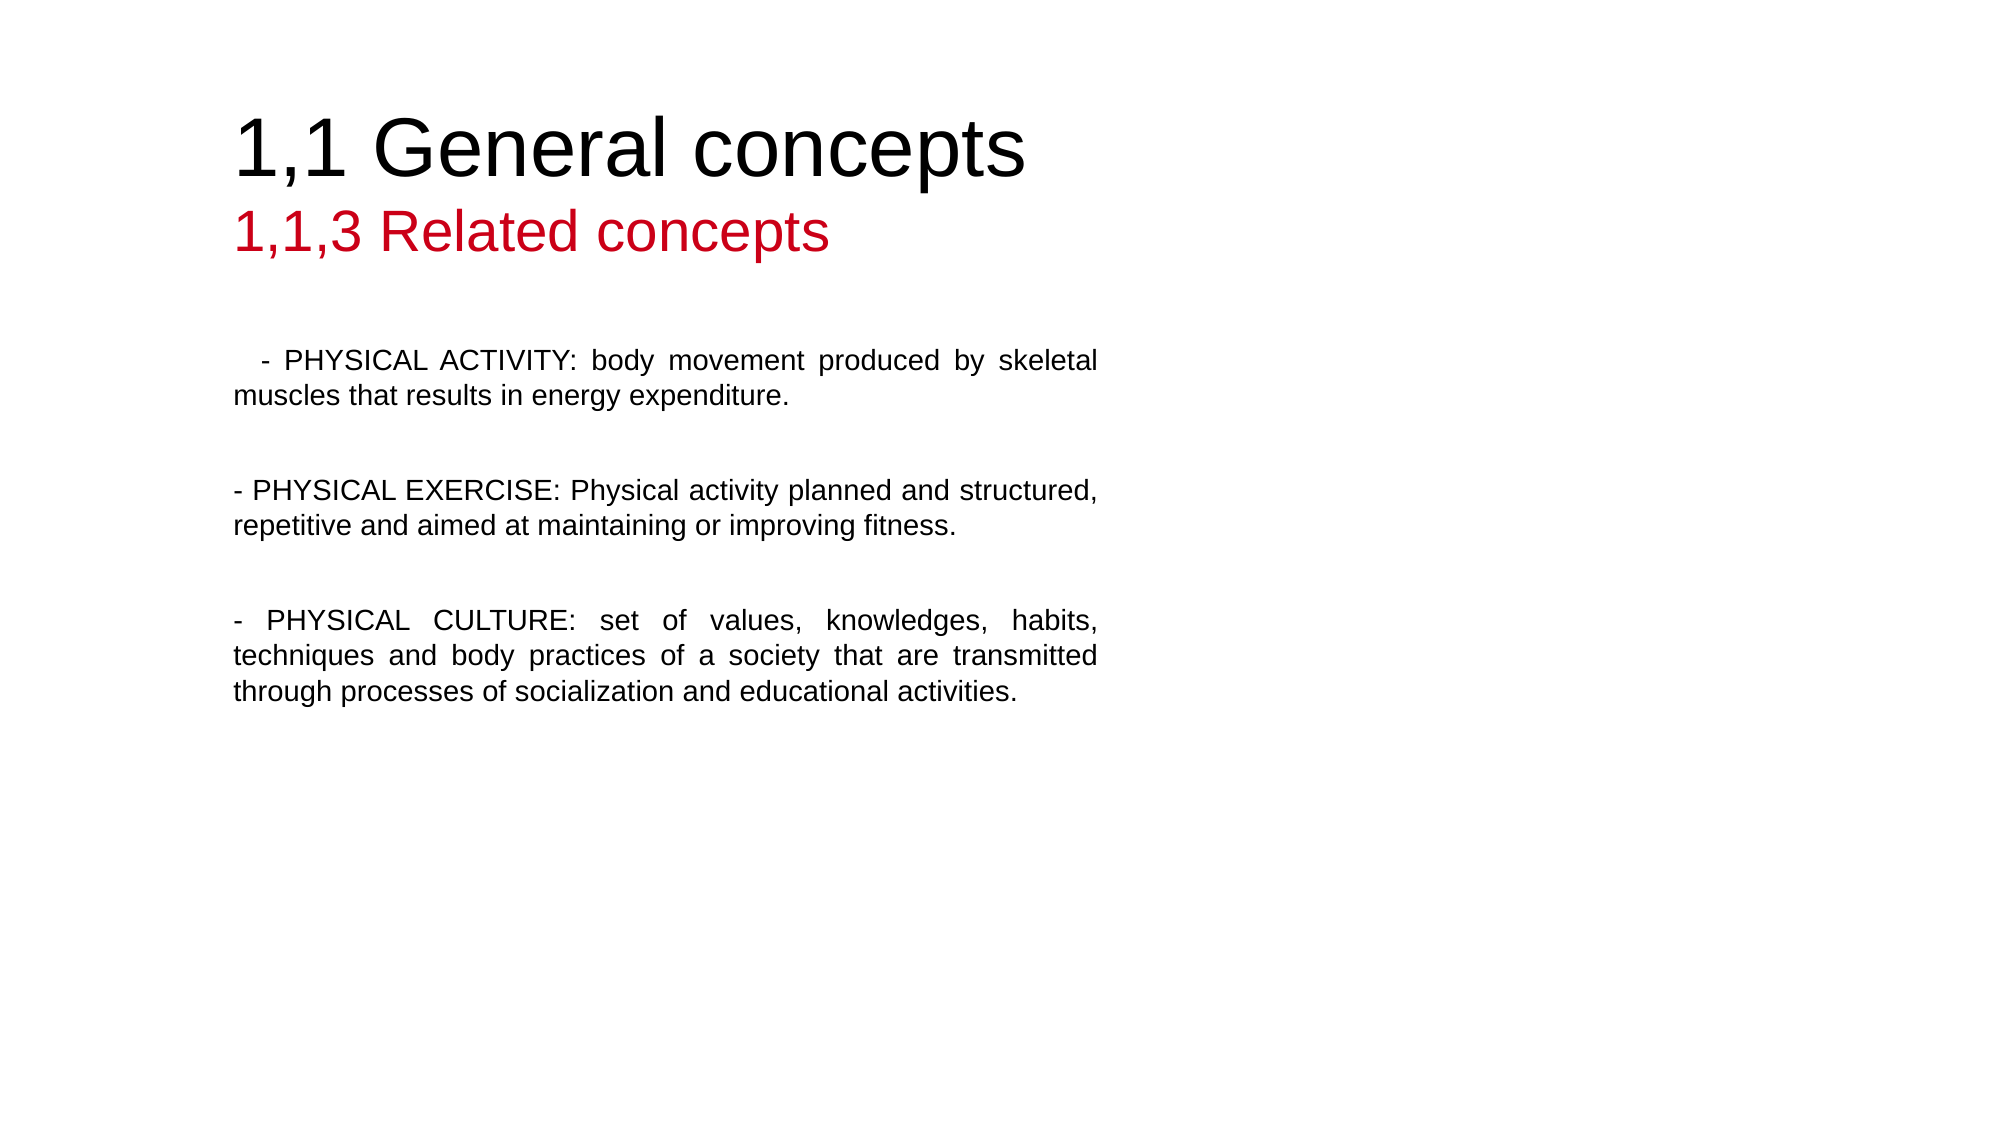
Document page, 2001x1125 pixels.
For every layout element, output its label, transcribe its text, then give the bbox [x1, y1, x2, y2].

list - PHYSICAL ACTIVITY: body movement produced by skeletal muscles that results in energy expenditure. - PHYSICAL EXERCISE: Physical activity planned and structured, repetitive and aimed at maintaining or improving fitness. - PHYSICAL CULTURE: set of values, knowledges, habits, techniques and body practices of a society that are transmitted through processes of socialization and educational activities. [233, 341, 1140, 949]
subtitle 1,1,3 Related concepts [233, 193, 1140, 253]
title 1,1 General concepts [233, 91, 1140, 193]
